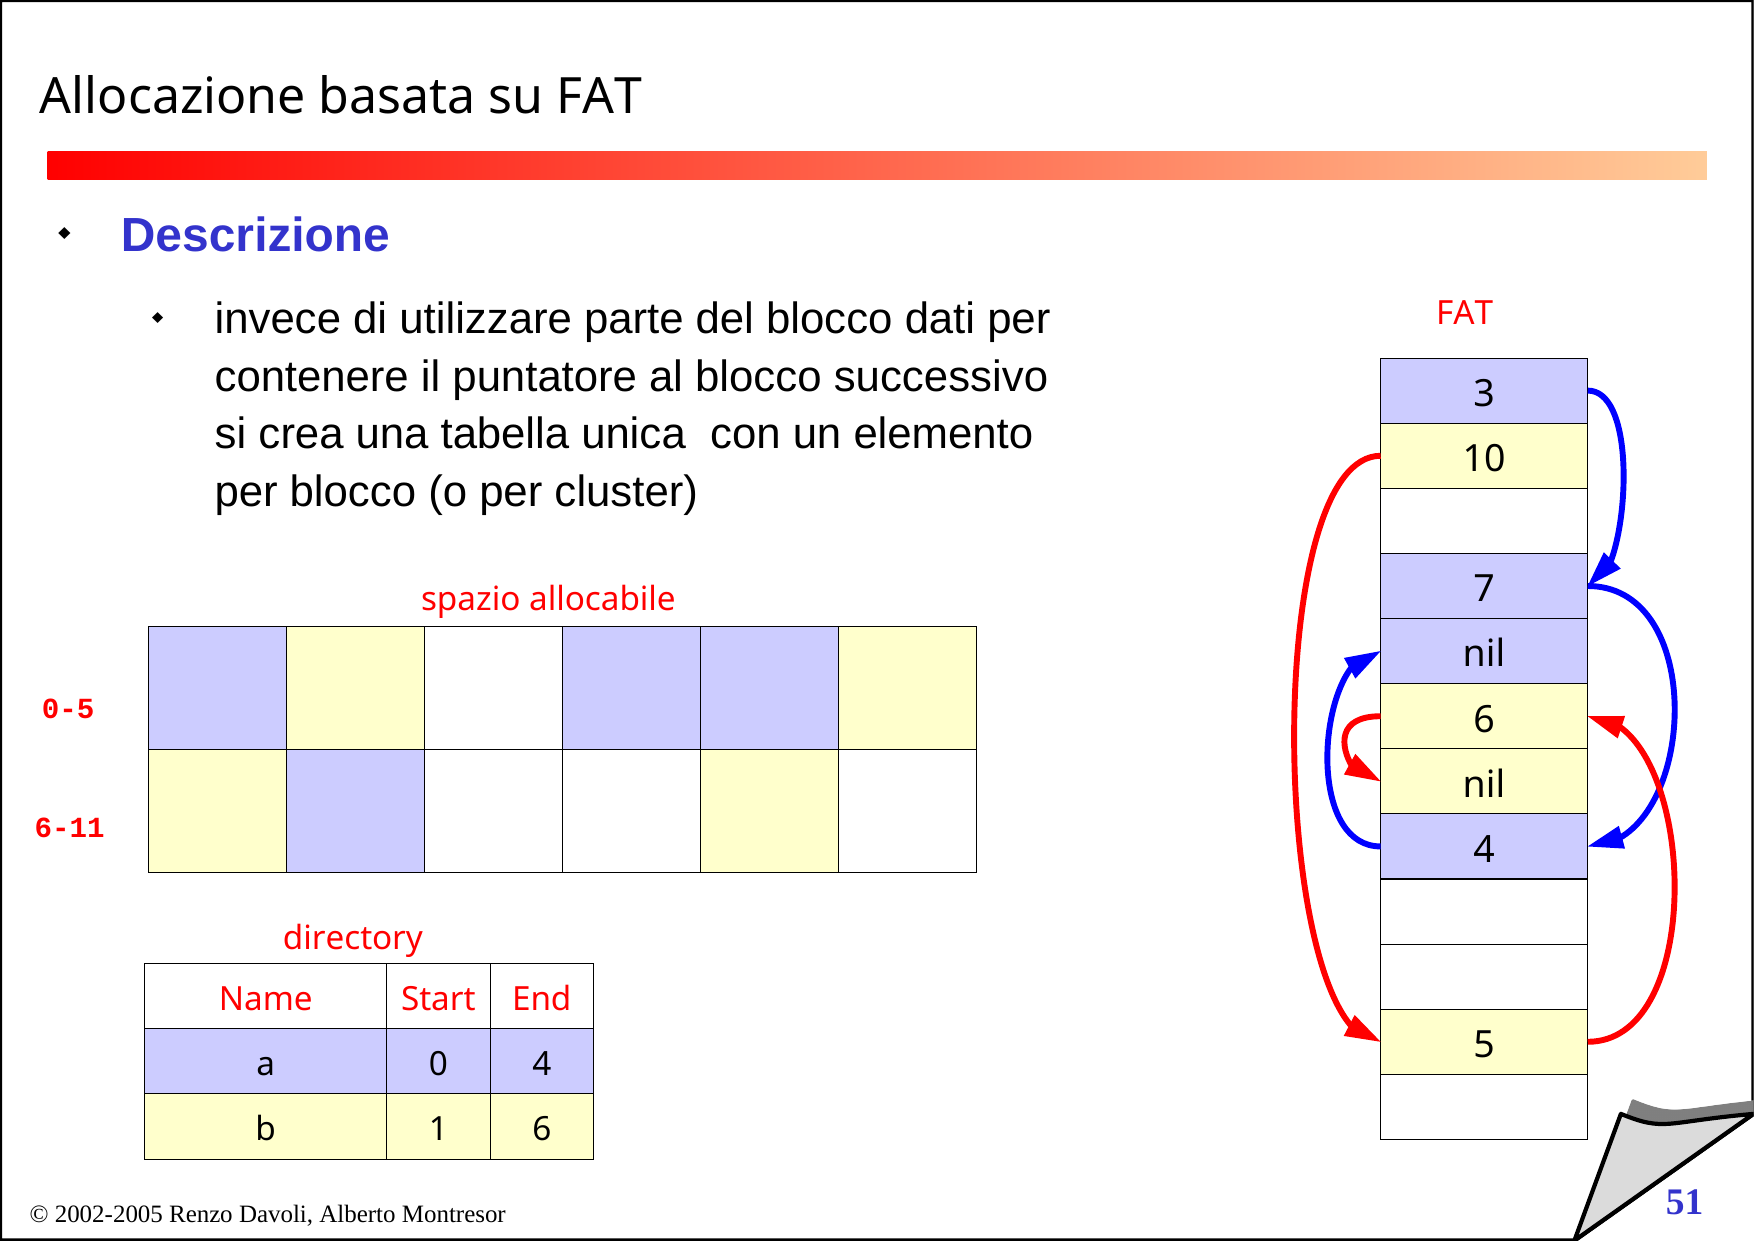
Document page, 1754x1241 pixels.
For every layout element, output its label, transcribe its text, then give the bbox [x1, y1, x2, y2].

text_box 9 [1469, 152, 1474, 179]
text_box 3 [1380, 358, 1588, 423]
text_box 7 [1380, 553, 1588, 618]
text_box 1 [386, 1093, 490, 1160]
text_box 6 [490, 1093, 594, 1160]
text_box spazio allocabile [421, 572, 712, 624]
title Allocazione basata su FAT [40, 49, 1713, 144]
text_box nil [1380, 618, 1588, 683]
text_box Start [386, 963, 490, 1028]
text_box 6-11 [34, 811, 117, 849]
text_box 10 [1380, 423, 1588, 488]
list Descrizione invece di utilizzare parte del blocco dati per contenere il puntatore al blocco successivo si crea una tabella unica con un elemento per blocco (o per cluster) [58, 206, 1312, 547]
text_box nil [1380, 748, 1588, 813]
text_box 4 [1380, 813, 1588, 879]
text_box [148, 626, 424, 873]
text_box 5 [1380, 1009, 1588, 1074]
text_box 4 [490, 1028, 594, 1093]
text_box 0-5 [41, 692, 104, 730]
text_box FAT [1435, 286, 1608, 338]
text_box a [144, 1028, 386, 1093]
text_box directory [282, 911, 455, 963]
text_box 6 [1380, 683, 1588, 748]
text_box 0 [386, 1028, 490, 1093]
text_box b [144, 1093, 386, 1160]
text_box End [490, 963, 594, 1028]
text_box [562, 626, 977, 873]
text_box Name [144, 963, 386, 1028]
